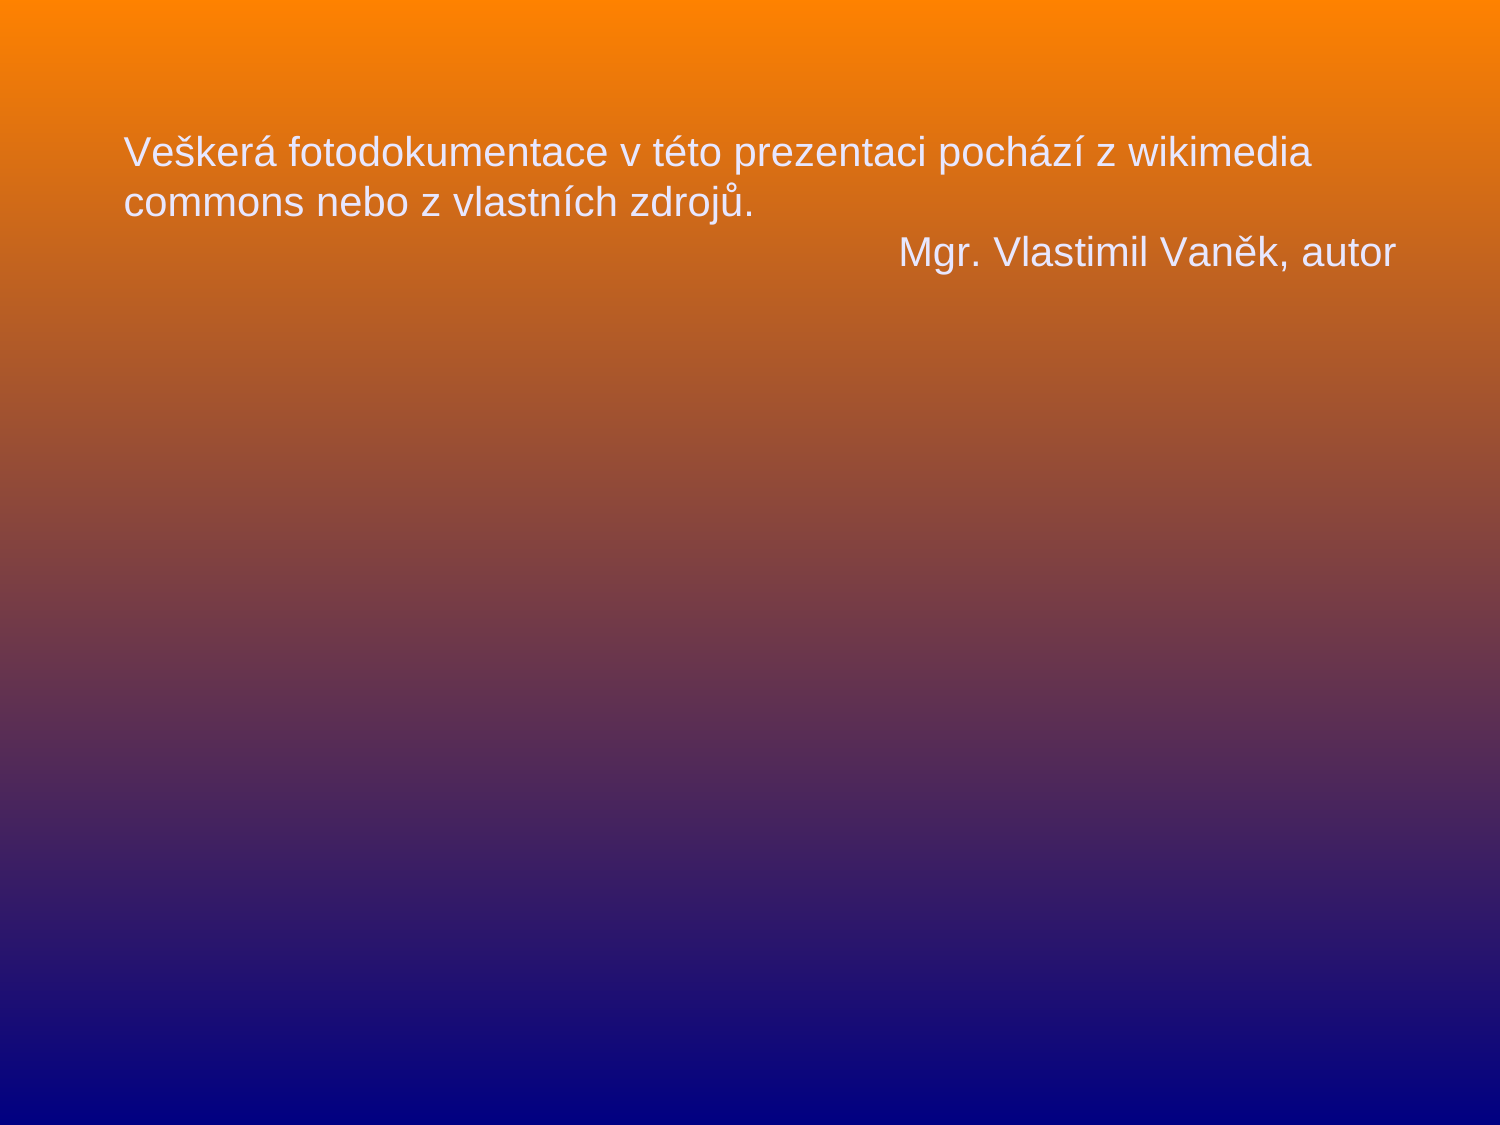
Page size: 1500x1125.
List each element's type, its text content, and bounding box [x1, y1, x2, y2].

text_box Veškerá fotodokumentace v této prezentaci pochází z wikimedia commons nebo z vlastních zdrojů. Mgr. Vlastimil Vaněk, autor [108, 116, 1412, 283]
